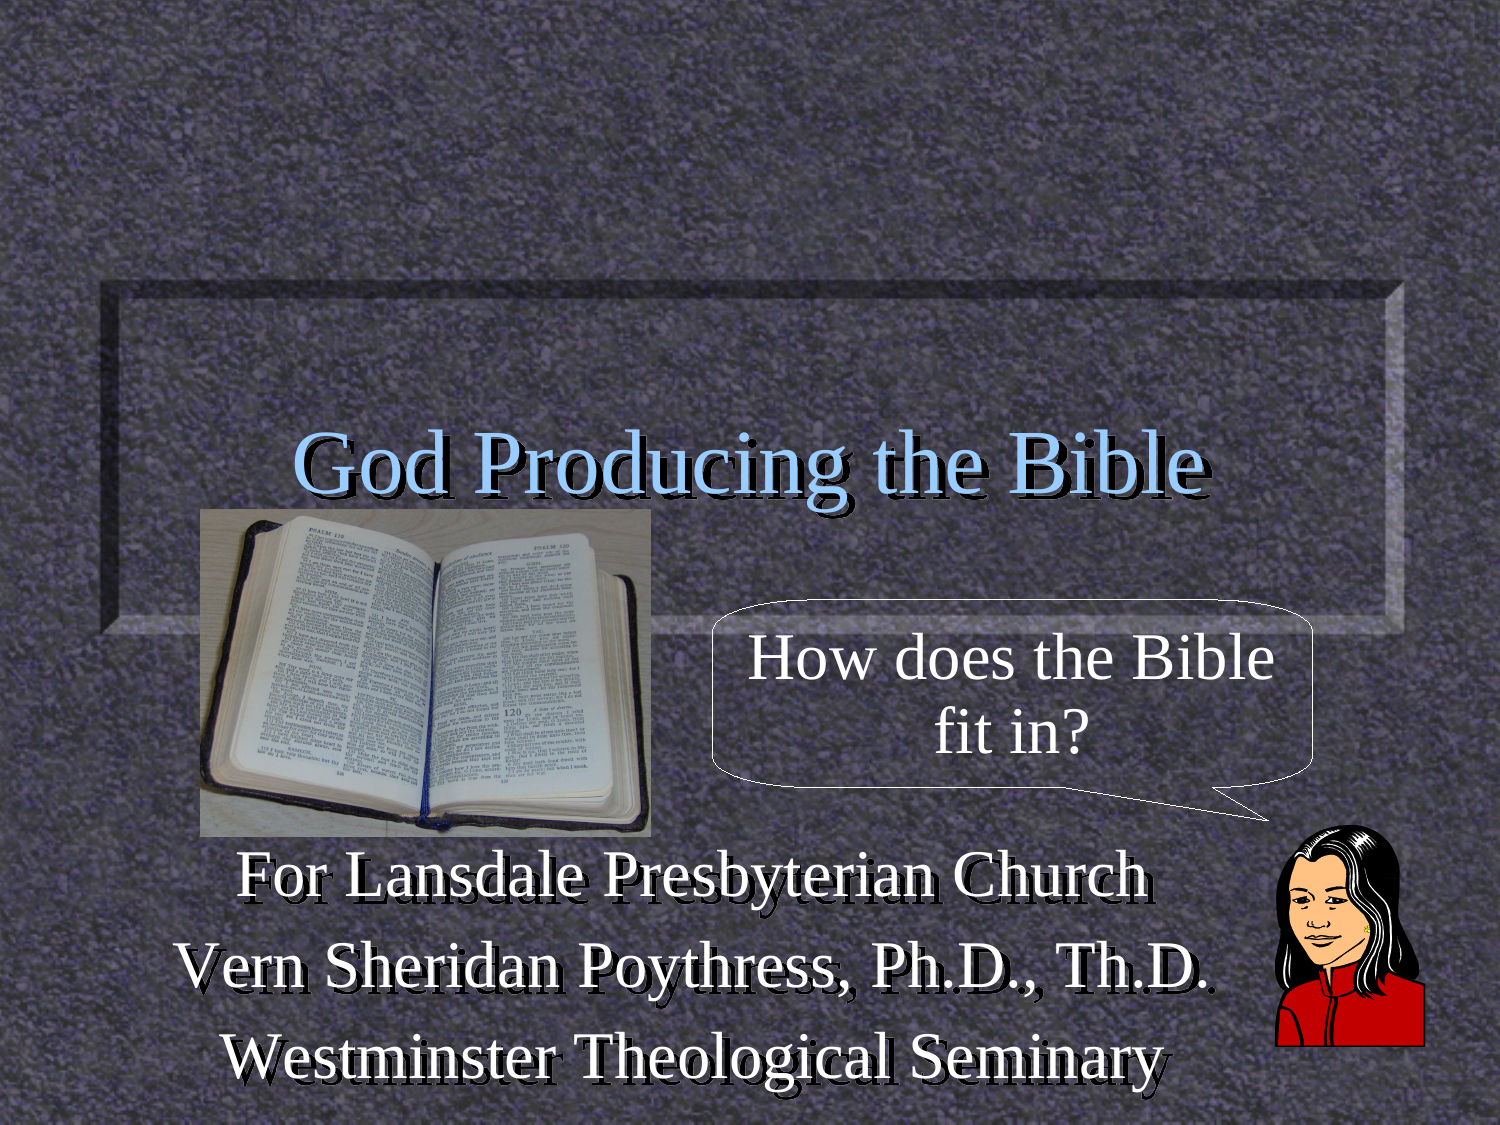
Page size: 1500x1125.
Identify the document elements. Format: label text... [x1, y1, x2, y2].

title God Producing the Bible [150, 337, 1351, 588]
text_box How does the Bible fit in? [712, 599, 1313, 821]
subtitle For Lansdale Presbyterian Church Vern Sheridan Poythress, Ph.D., Th.D. Westminster Theological Seminary [93, 789, 1294, 1125]
picture [0, 0, 1500, 1125]
